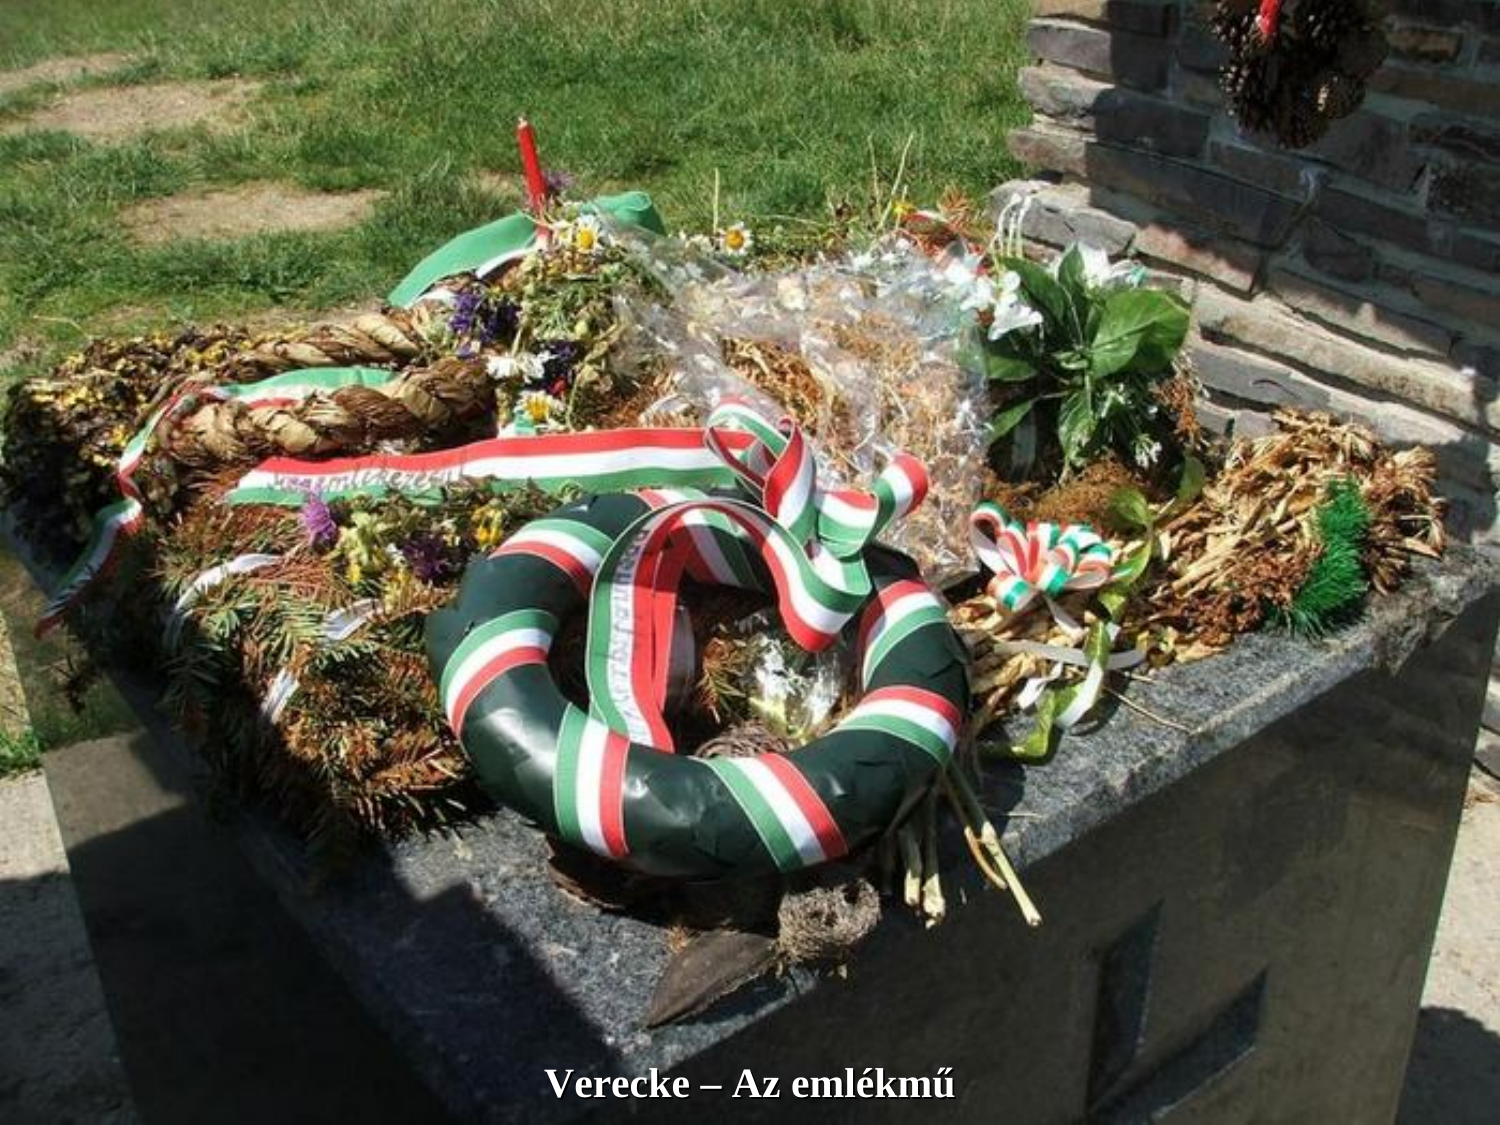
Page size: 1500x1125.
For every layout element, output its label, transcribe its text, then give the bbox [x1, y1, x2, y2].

title Verecke – Az emlékmű [0, 1037, 1500, 1125]
picture [0, 0, 1500, 1037]
